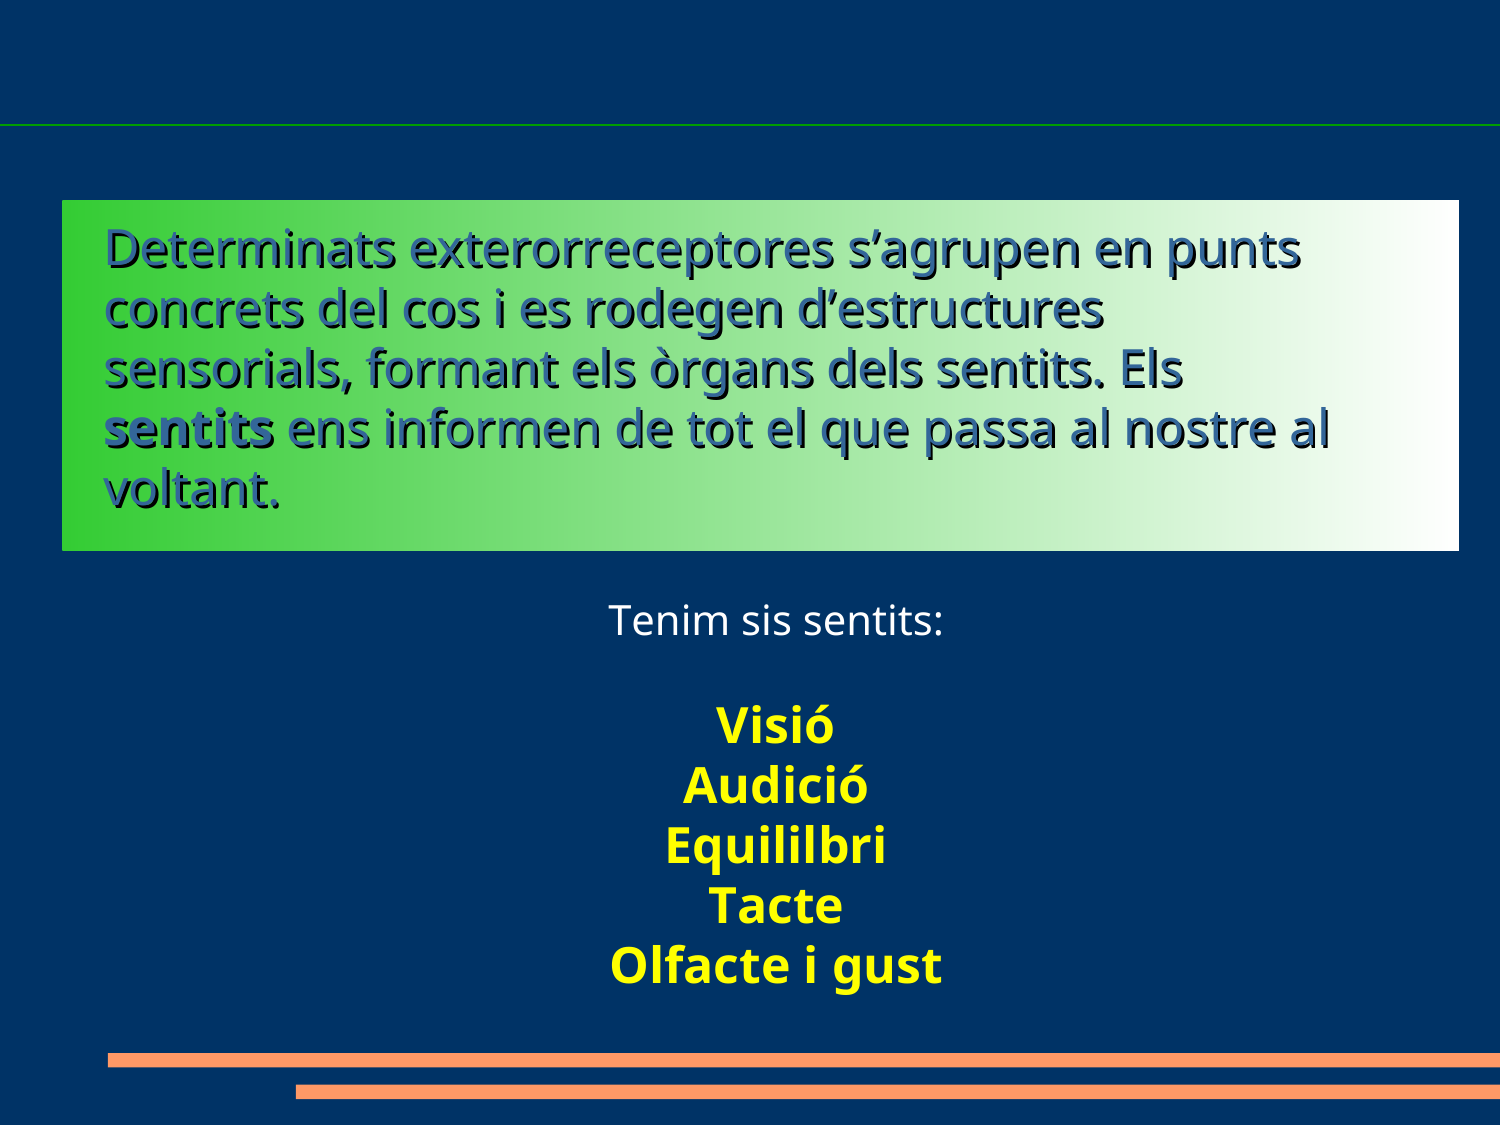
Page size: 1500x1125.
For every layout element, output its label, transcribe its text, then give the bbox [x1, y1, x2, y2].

text_box Tenim sis sentits: Visió Audició Equililbri Tacte Olfacte i gust [593, 586, 959, 1002]
text_box Determinats exterorreceptores s’agrupen en punts concrets del cos i es rodegen d’estructures sensorials, formant els òrgans dels sentits. Els sentits ens informen de tot el que passa al nostre al voltant. [88, 207, 1377, 524]
text_box [62, 200, 1459, 551]
